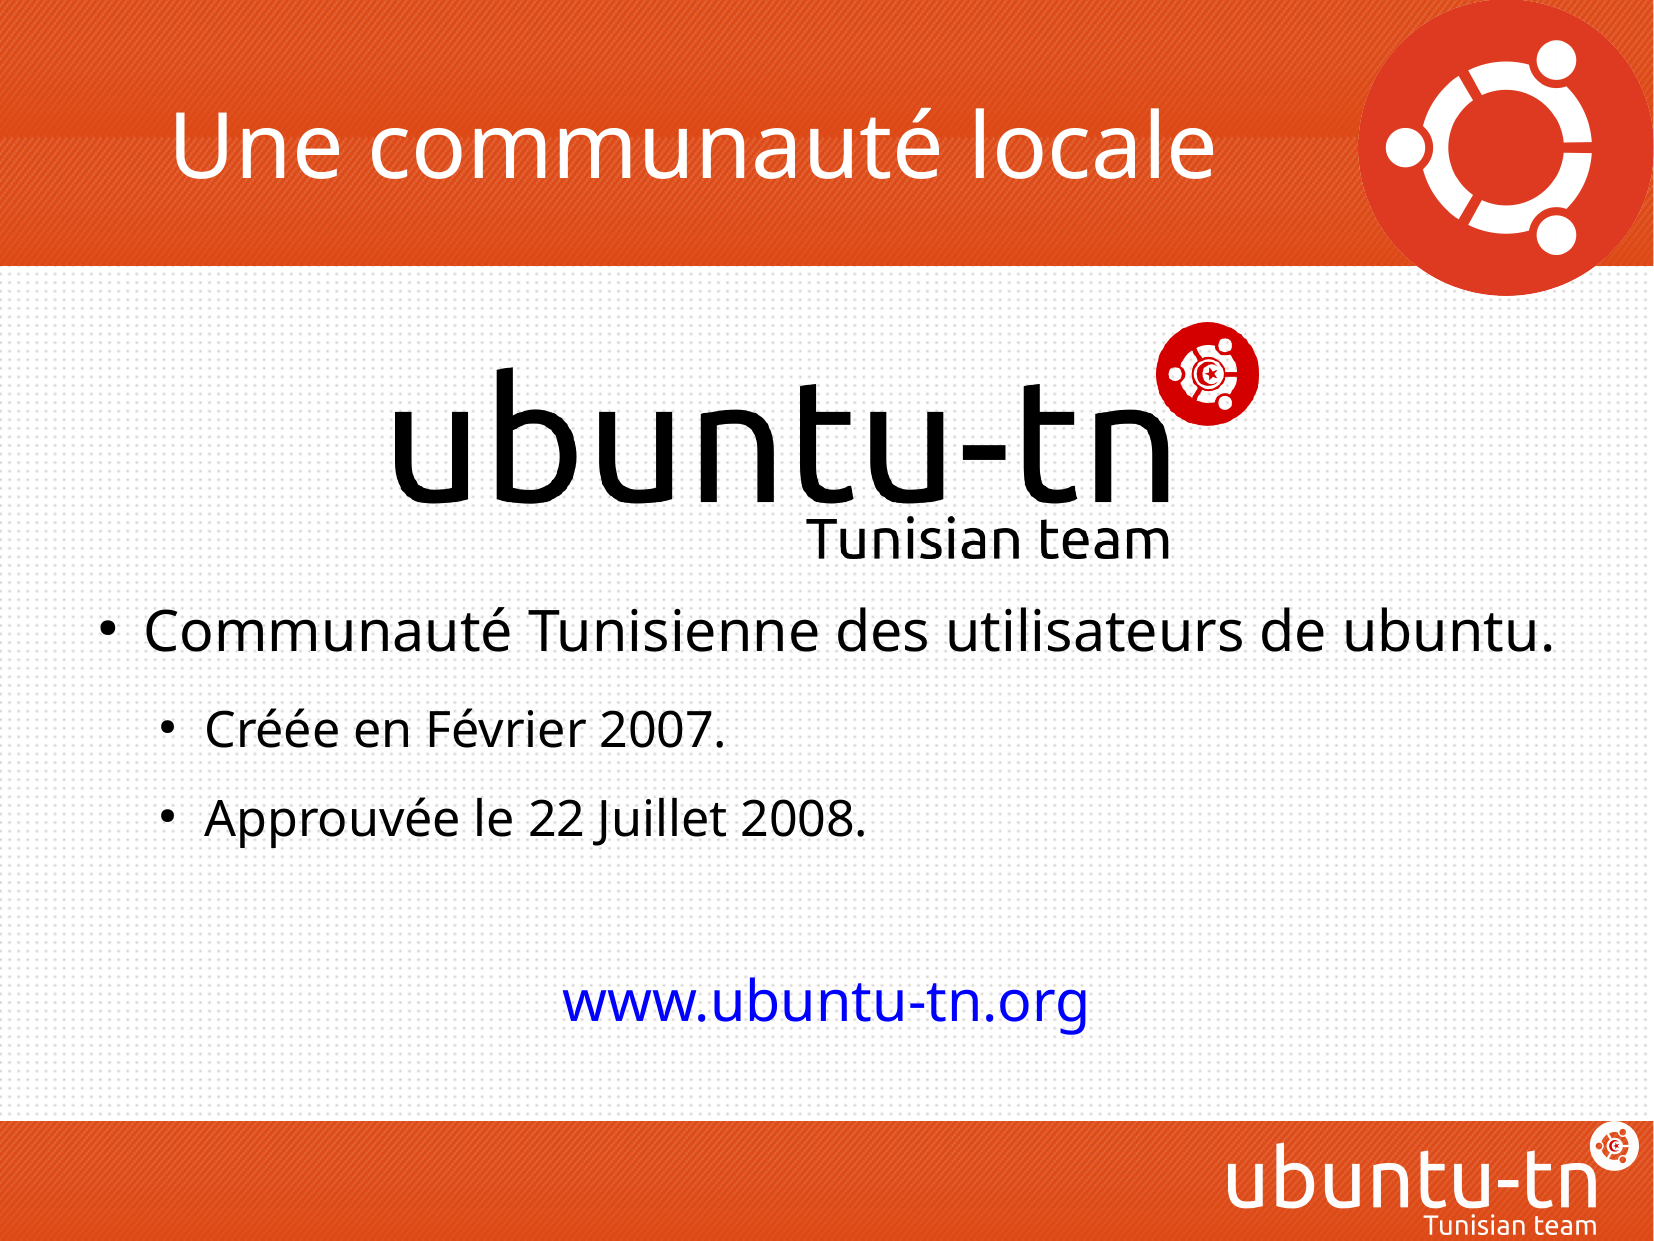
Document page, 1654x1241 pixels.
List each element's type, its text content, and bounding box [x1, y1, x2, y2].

picture [0, 0, 1654, 1241]
title Une communauté locale [29, 36, 1359, 250]
list Communauté Tunisienne des utilisateurs de ubuntu. Créée en Février 2007. Approuvée le 22 Juillet 2008. www.ubuntu-tn.org [82, 590, 1571, 1109]
